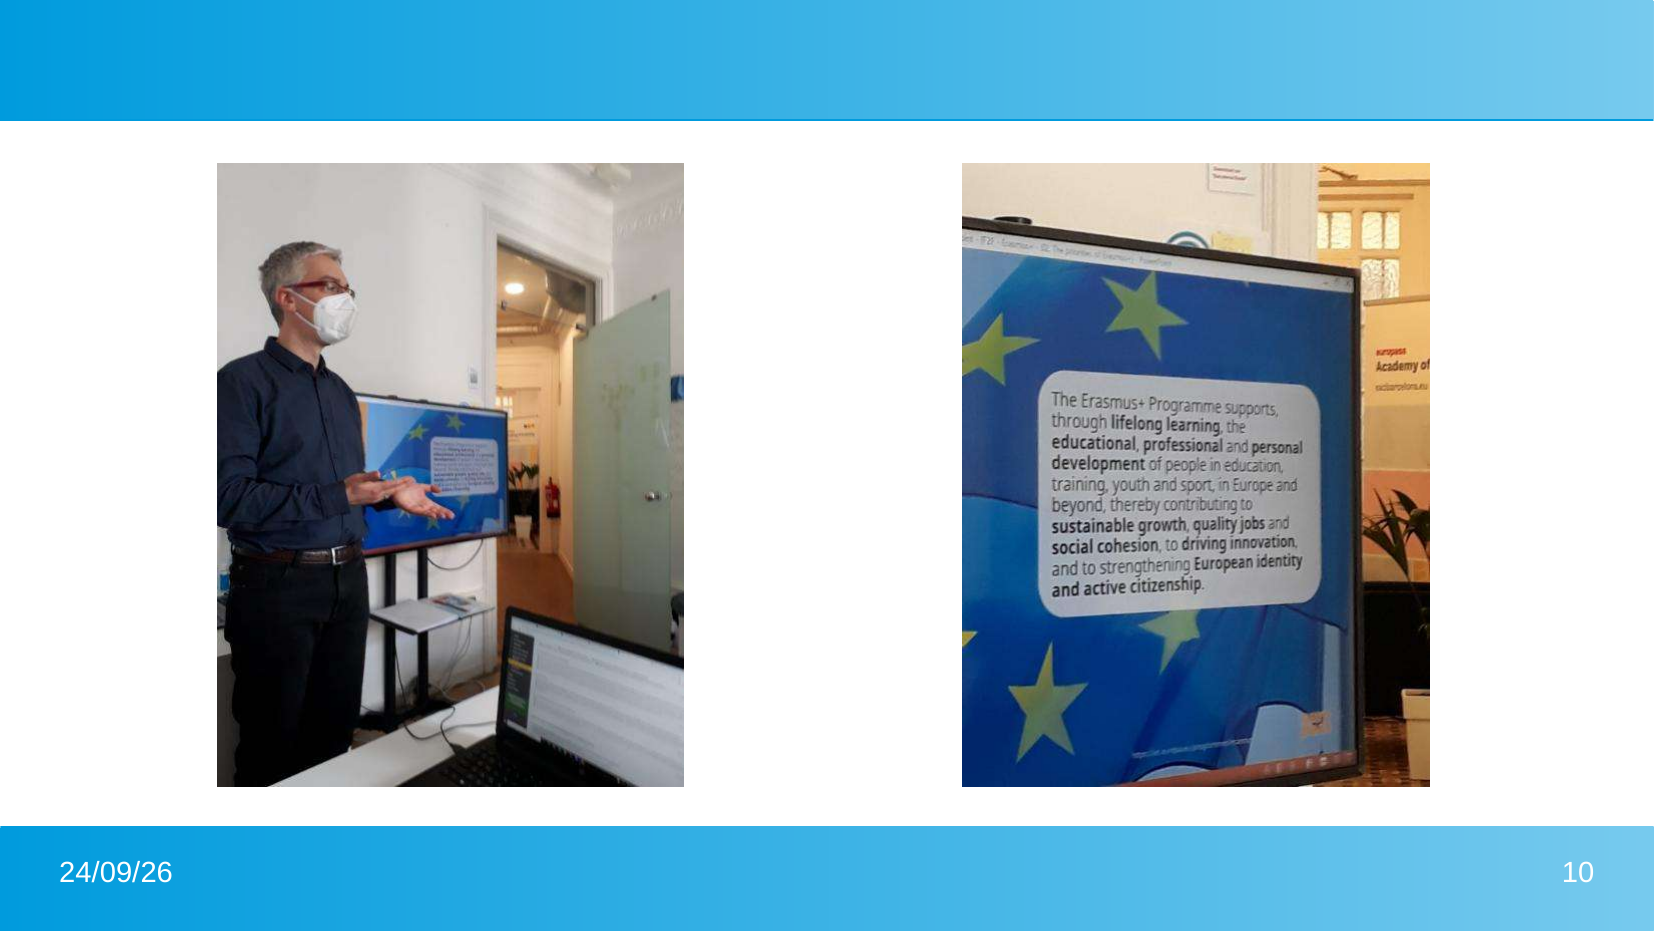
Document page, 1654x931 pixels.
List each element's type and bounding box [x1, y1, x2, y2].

picture [962, 163, 1430, 787]
picture [217, 163, 684, 787]
